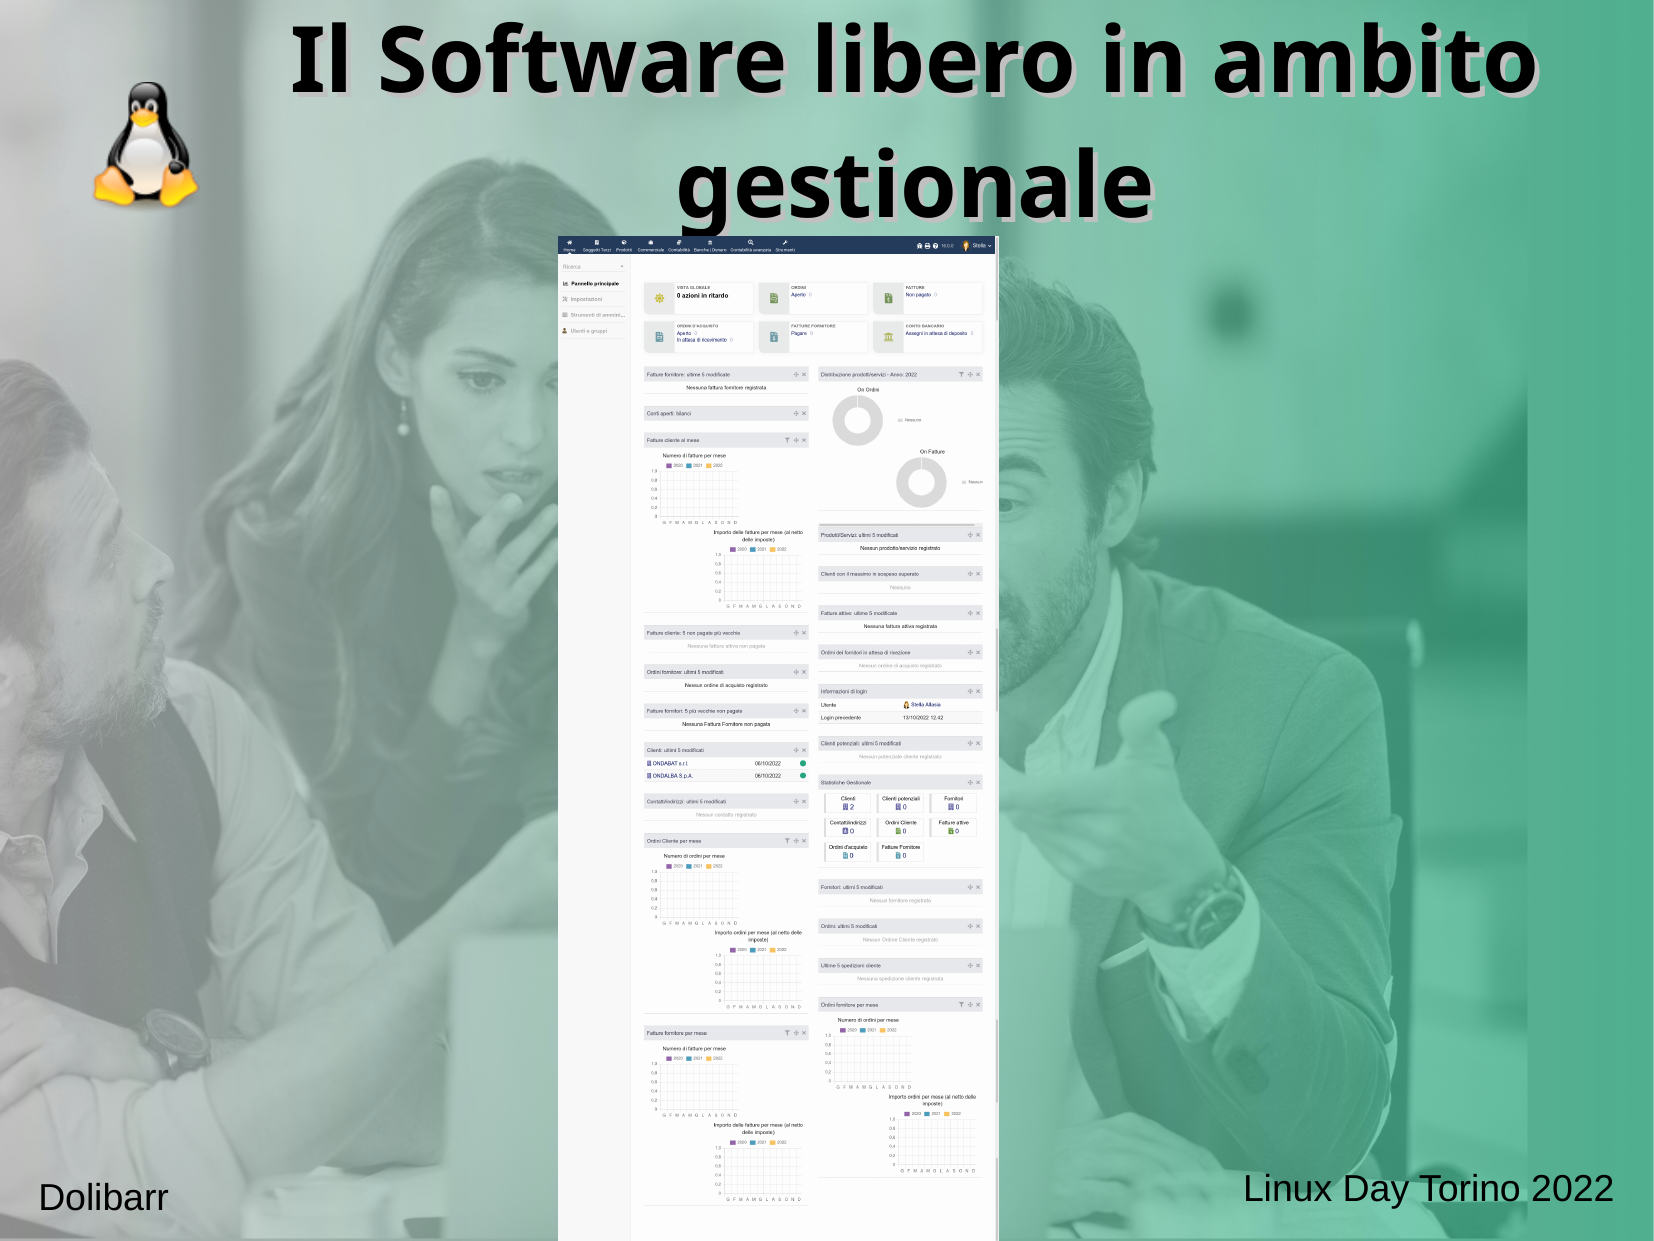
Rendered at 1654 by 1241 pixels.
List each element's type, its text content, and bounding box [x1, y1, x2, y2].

picture [0, 0, 1654, 1241]
title Il Software libero in ambito gestionale [259, 17, 1571, 222]
text_box Linux Day Torino 2022 [1228, 1159, 1630, 1217]
text_box Dolibarr [23, 1169, 185, 1227]
